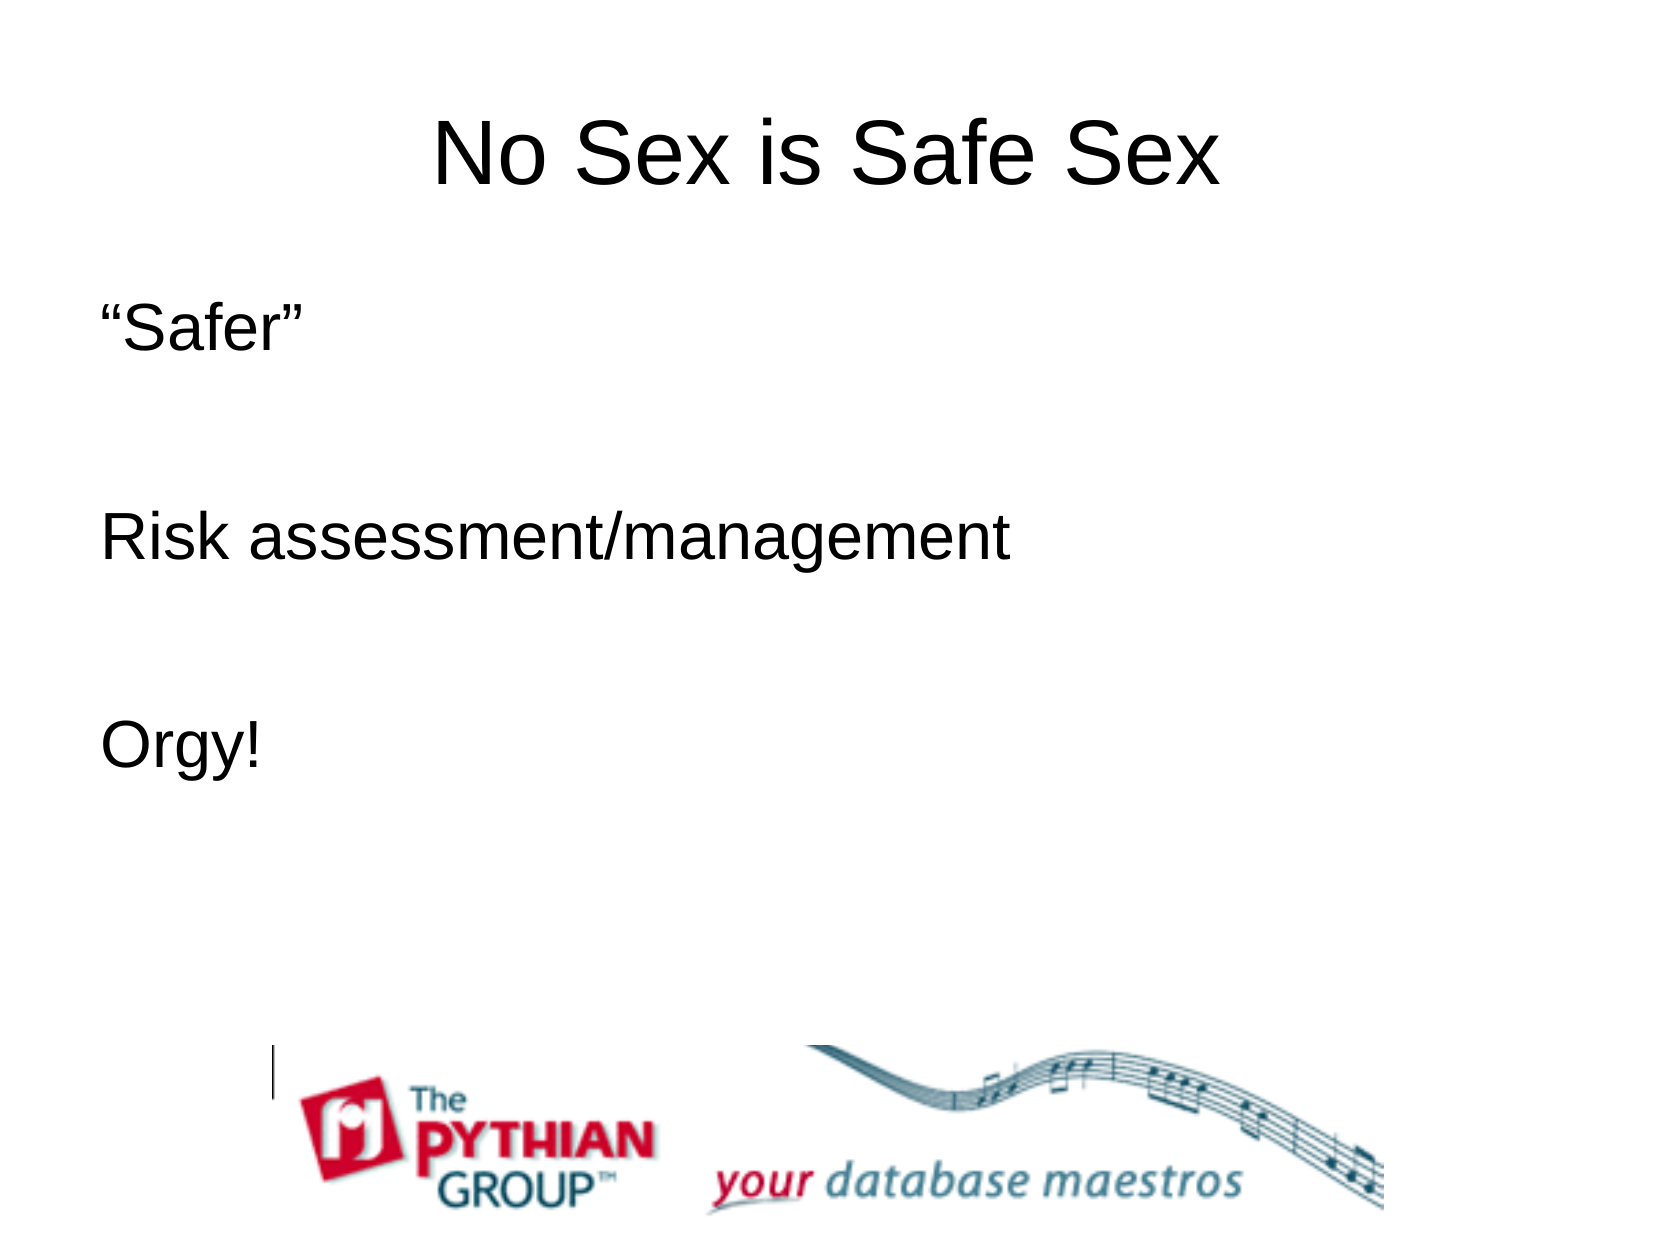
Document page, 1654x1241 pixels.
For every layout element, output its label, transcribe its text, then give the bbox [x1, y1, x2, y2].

title No Sex is Safe Sex [82, 56, 1571, 250]
picture [272, 1094, 1384, 1241]
list “Safer” Risk assessment/management Orgy! [82, 290, 1571, 1094]
